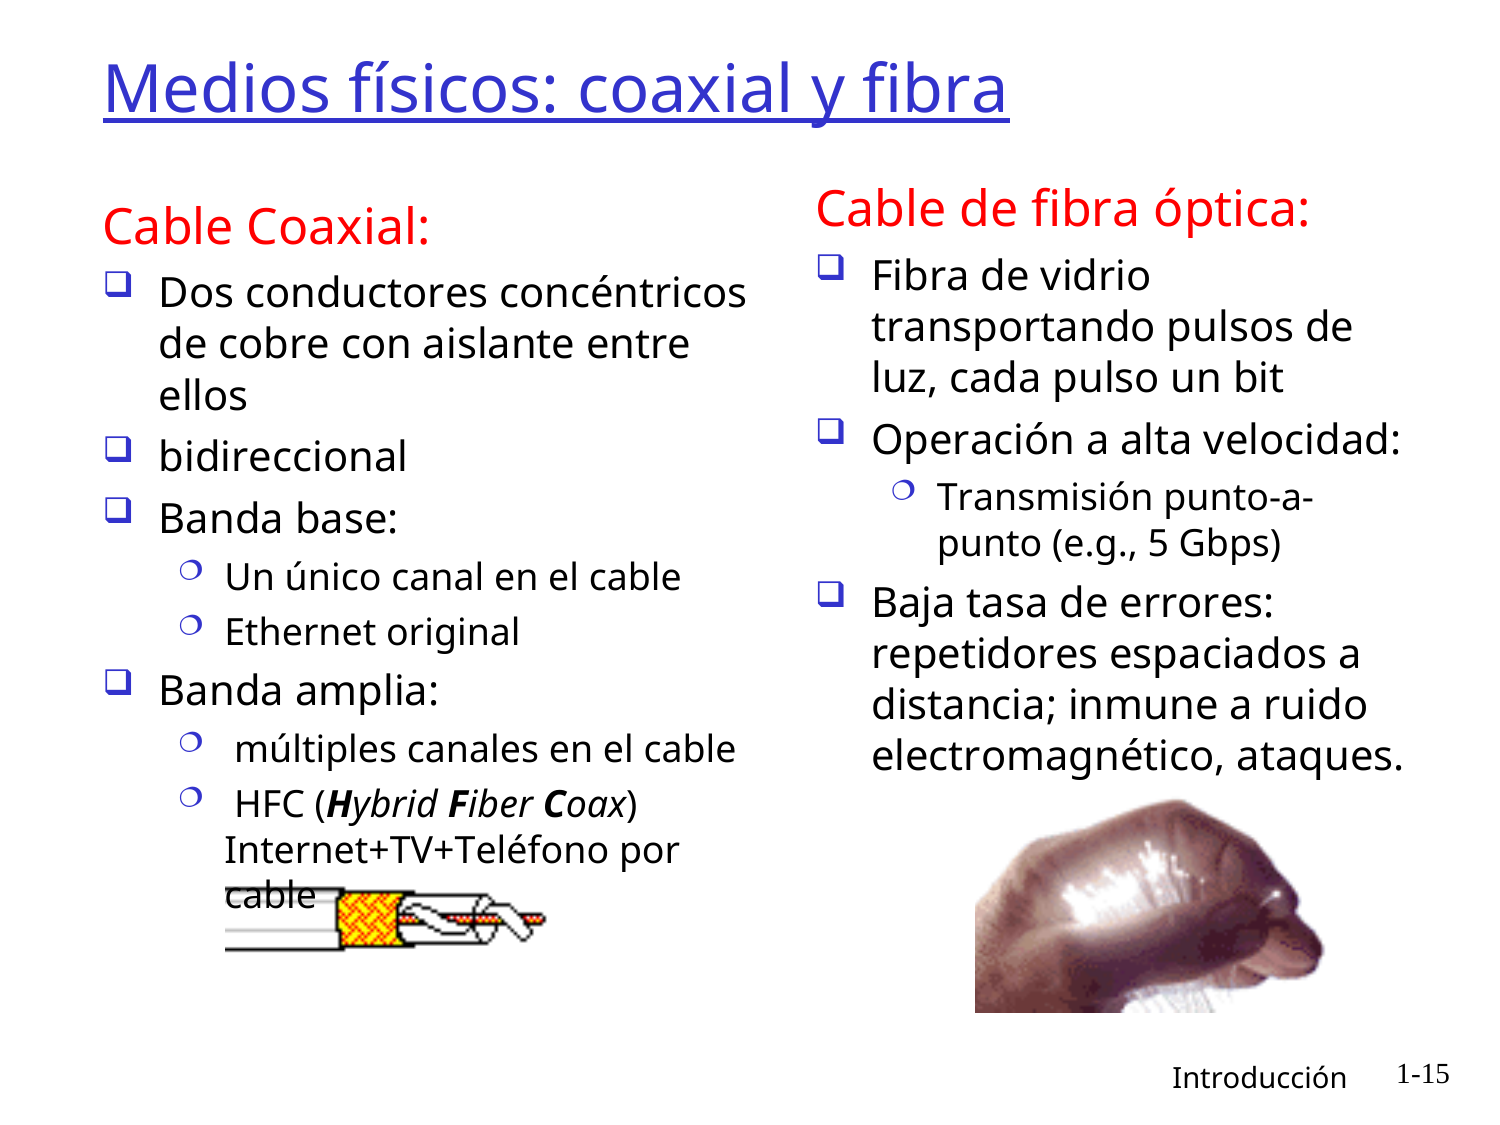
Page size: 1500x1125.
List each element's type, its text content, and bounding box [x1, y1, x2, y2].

picture [975, 831, 1343, 1013]
picture [625, 845, 636, 861]
picture [225, 838, 229, 861]
picture [225, 834, 636, 1013]
list Cable de fibra óptica: Fibra de vidrio transportando pulsos de luz, cada pulso un bit Operación a alta velocidad: Transmisión punto-a-punto (e.g., 5 Gbps) Baja tasa de errores: repetidores espaciados a distancia; inmune a ruido electromagnético, ataques. [799, 169, 1425, 831]
title Medios físicos: coaxial y fibra [87, 16, 1463, 158]
list Cable Coaxial: Dos conductores concéntricos de cobre con aislante entre ellos bidireccional Banda base: Un único canal en el cable Ethernet original Banda amplia: múltiples canales en el cable HFC (Hybrid Fiber Coax) Internet+TV+Teléfono por cable [87, 187, 788, 826]
